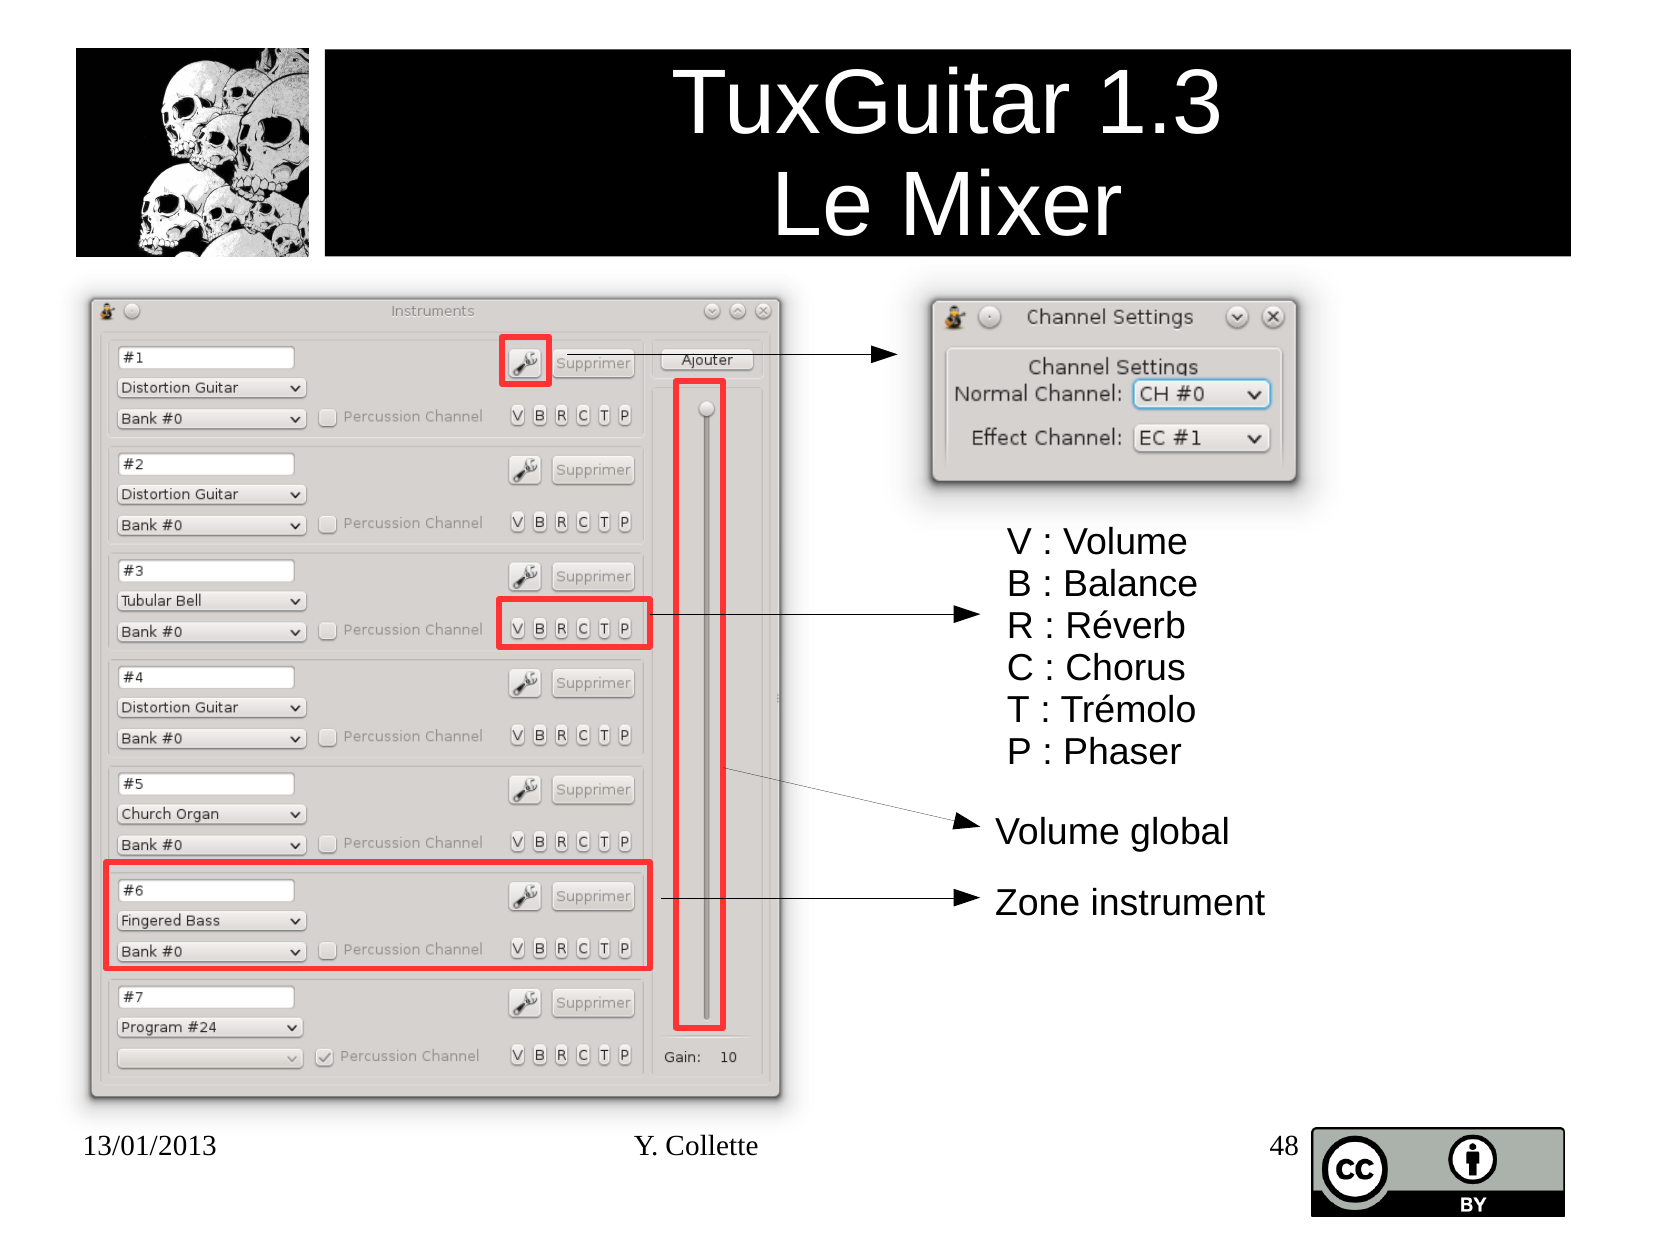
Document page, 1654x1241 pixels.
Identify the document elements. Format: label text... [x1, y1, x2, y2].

picture [502, 602, 647, 644]
picture [1311, 1127, 1565, 1217]
picture [679, 968, 720, 1025]
text_box Zone instrument [980, 874, 1288, 931]
text_box V : Volume B : Balance R : Réverb C : Chorus T : Trémolo P : Phaser [992, 512, 1232, 780]
picture [870, 238, 1359, 544]
text_box [661, 898, 981, 968]
text_box Volume global [980, 803, 1264, 860]
picture [47, 48, 824, 1142]
title TuxGuitar 1.3 Le Mixer [324, 49, 1571, 257]
picture [726, 769, 824, 897]
picture [726, 615, 824, 790]
picture [679, 615, 720, 897]
picture [679, 384, 720, 614]
